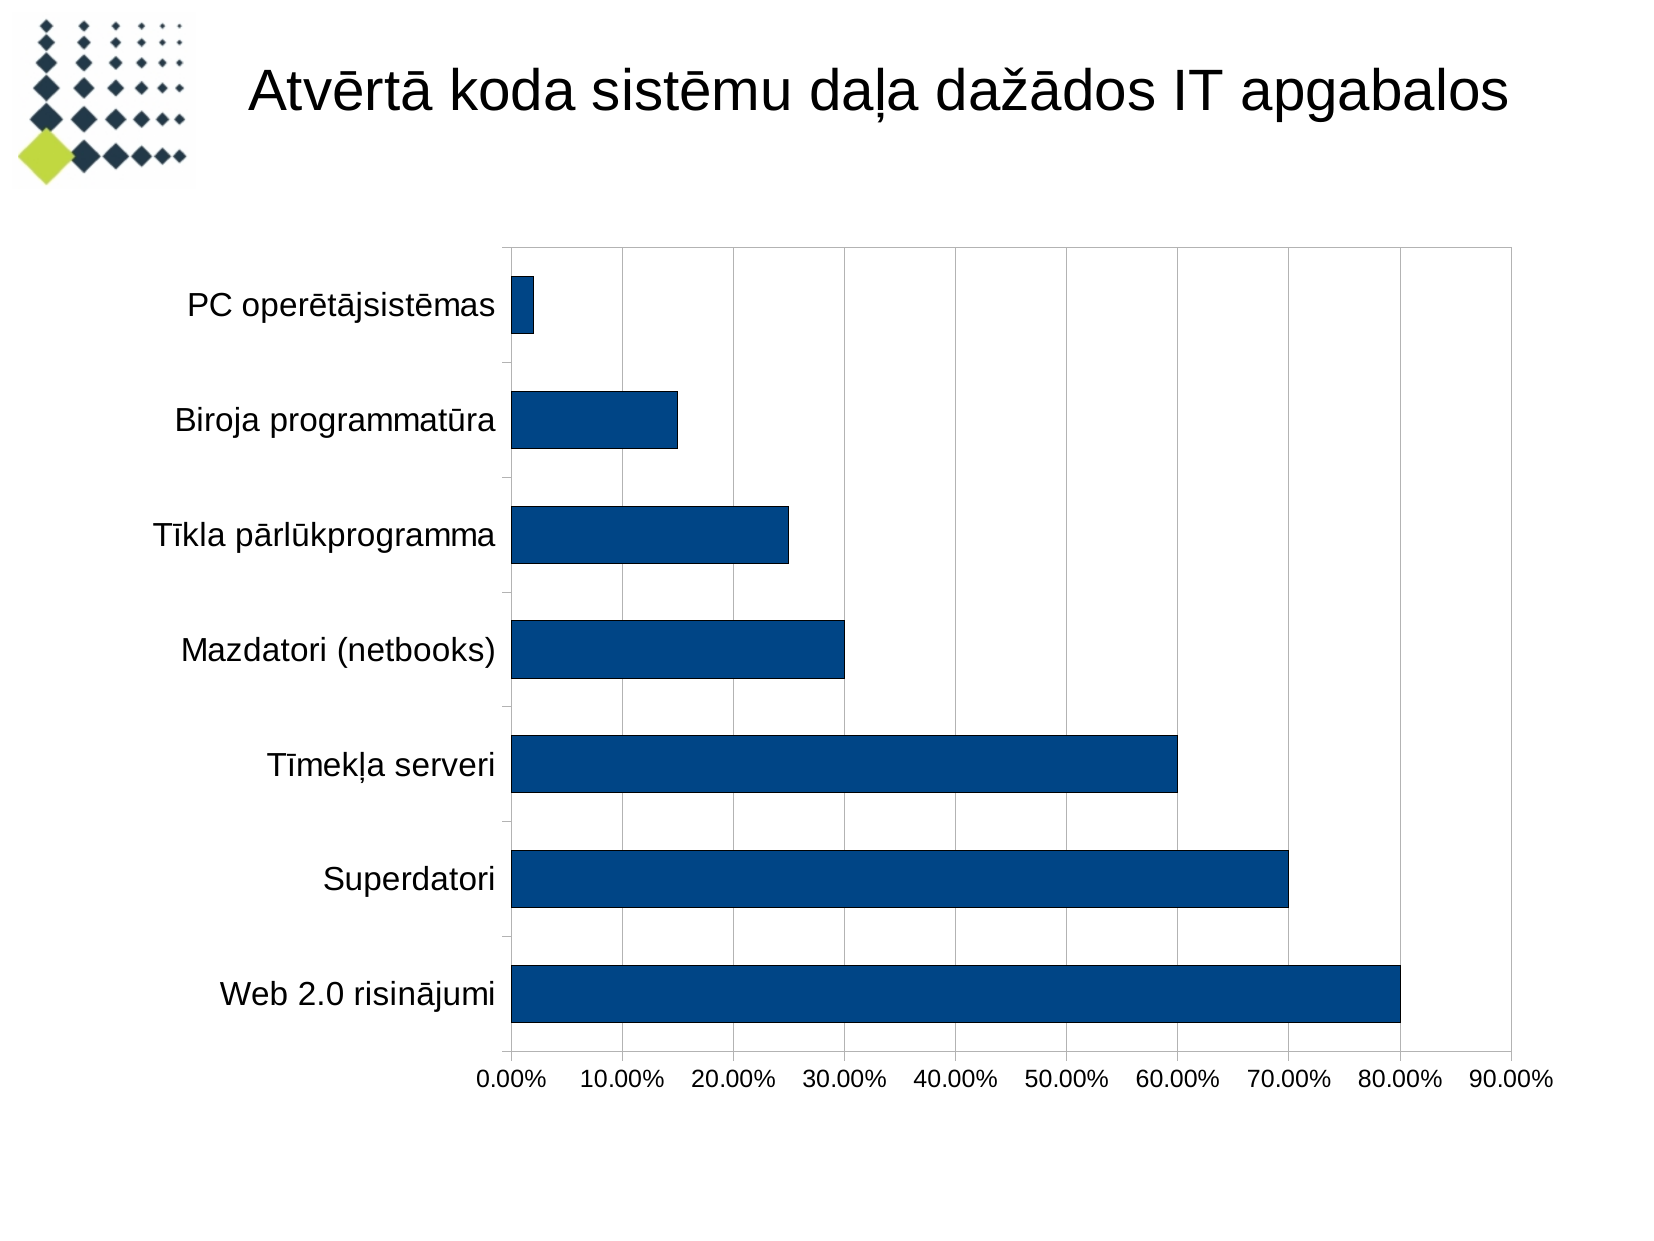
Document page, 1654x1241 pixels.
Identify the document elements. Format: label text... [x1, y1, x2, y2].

chart [123, 230, 1583, 1111]
picture [12, 12, 196, 189]
title Atvērtā koda sistēmu daļa dažādos IT apgabalos [171, 43, 1589, 142]
